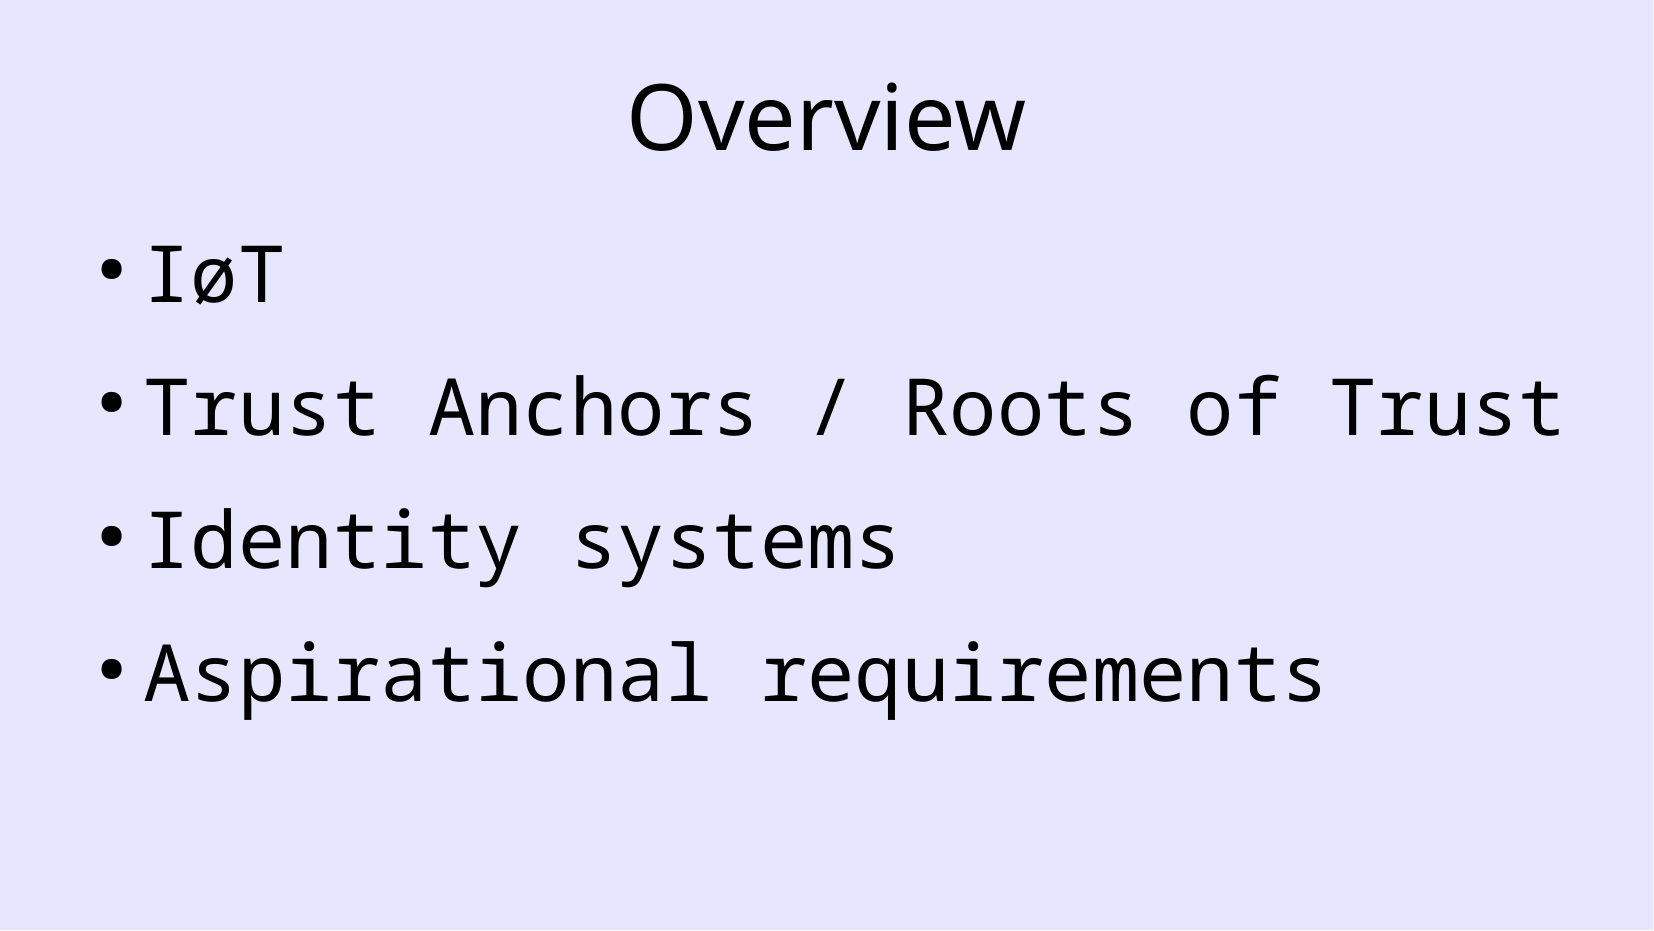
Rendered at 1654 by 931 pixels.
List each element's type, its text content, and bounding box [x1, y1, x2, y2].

list IøT Trust Anchors / Roots of Trust Identity systems Aspirational requirements [82, 217, 1571, 758]
title Overview [82, 37, 1571, 193]
